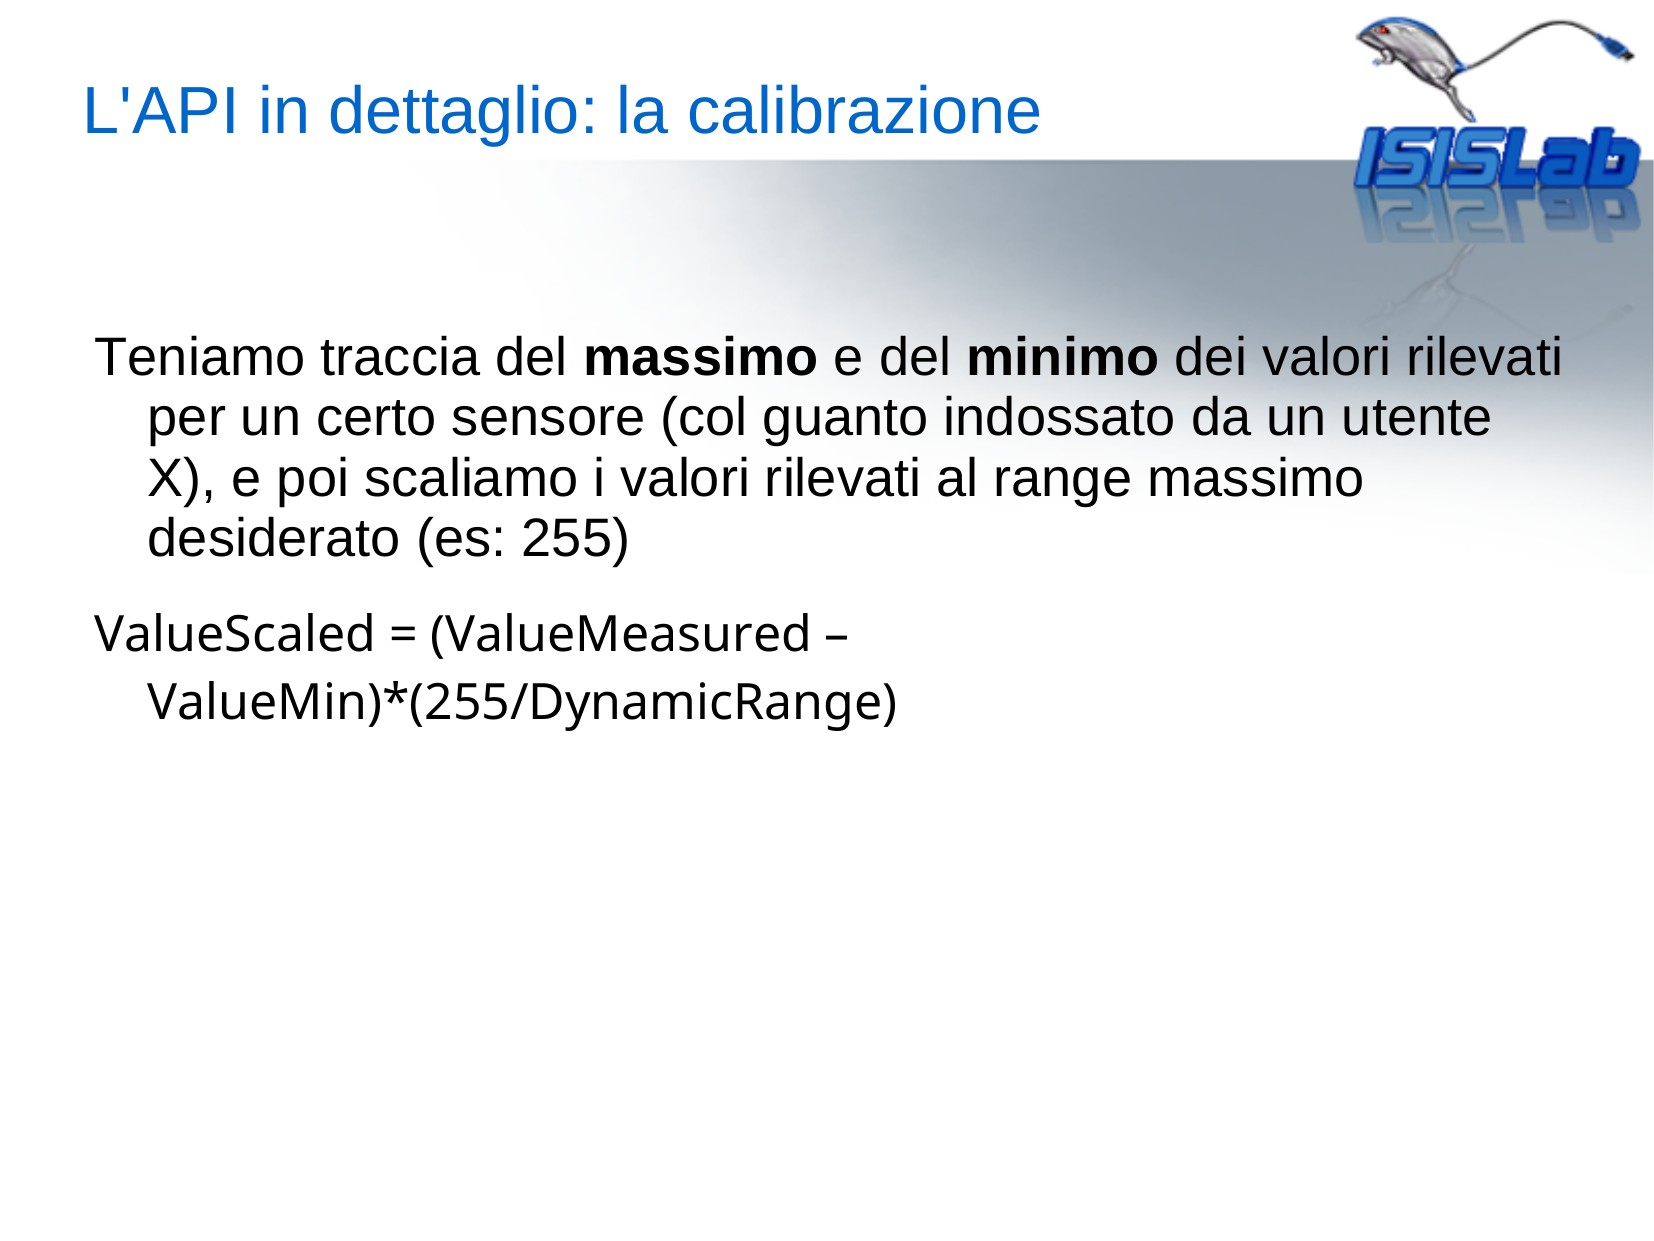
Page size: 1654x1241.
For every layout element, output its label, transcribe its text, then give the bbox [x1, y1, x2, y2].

list [1565, 290, 1571, 1109]
title L'API in dettaglio: la calibrazione [82, 46, 1572, 175]
list Teniamo traccia del massimo e del minimo dei valori rilevati per un certo sensore (col guanto indossato da un utente X), e poi scaliamo i valori rilevati al range massimo desiderato (es: 255) ValueScaled = (ValueMeasured – ValueMin)*(255/DynamicRange) [76, 236, 1565, 1214]
picture [0, 0, 1654, 1241]
